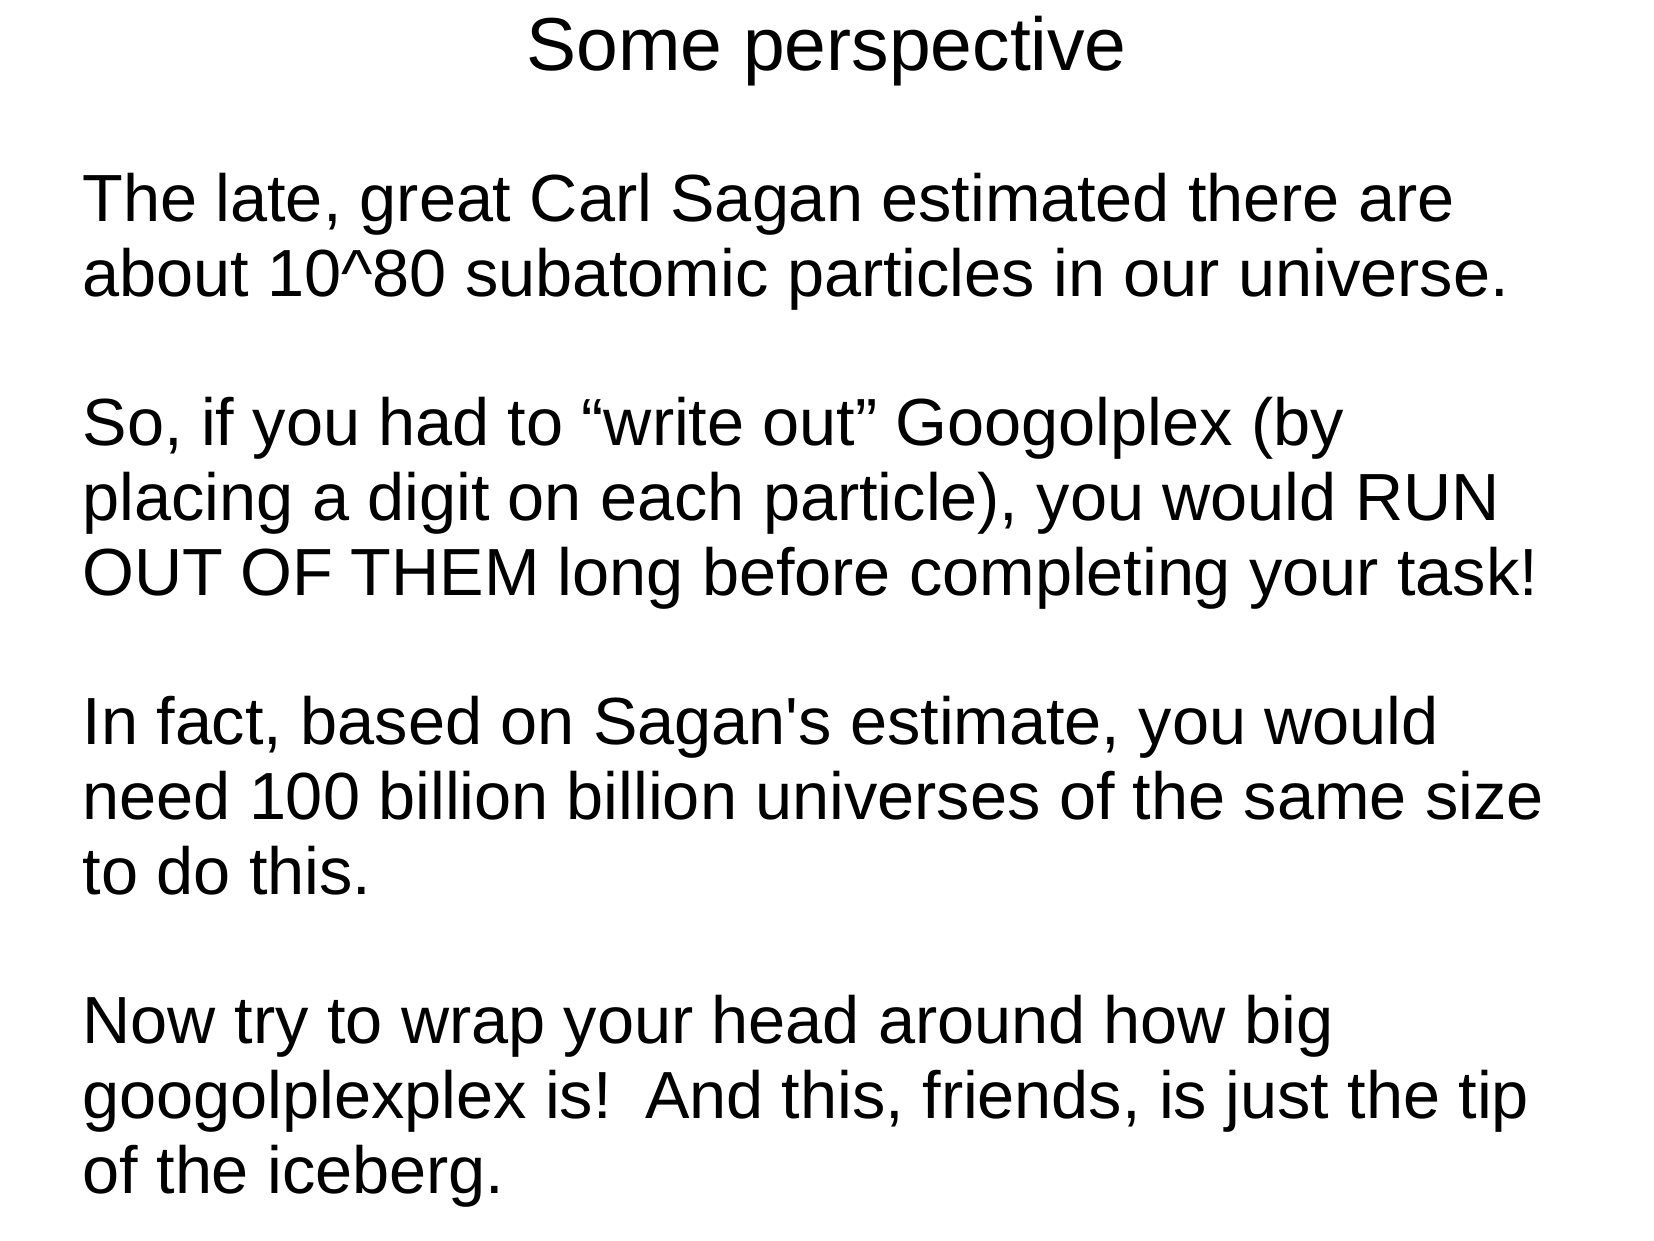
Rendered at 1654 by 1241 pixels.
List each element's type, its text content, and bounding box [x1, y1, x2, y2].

subtitle Some perspective The late, great Carl Sagan estimated there are about 10^80 subatomic particles in our universe. So, if you had to “write out” Googolplex (by placing a digit on each particle), you would RUN OUT OF THEM long before completing your task! In fact, based on Sagan's estimate, you would need 100 billion billion universes of the same size to do this. Now try to wrap your head around how big googolplexplex is! And this, friends, is just the tip of the iceberg. [82, 4, 1571, 1207]
